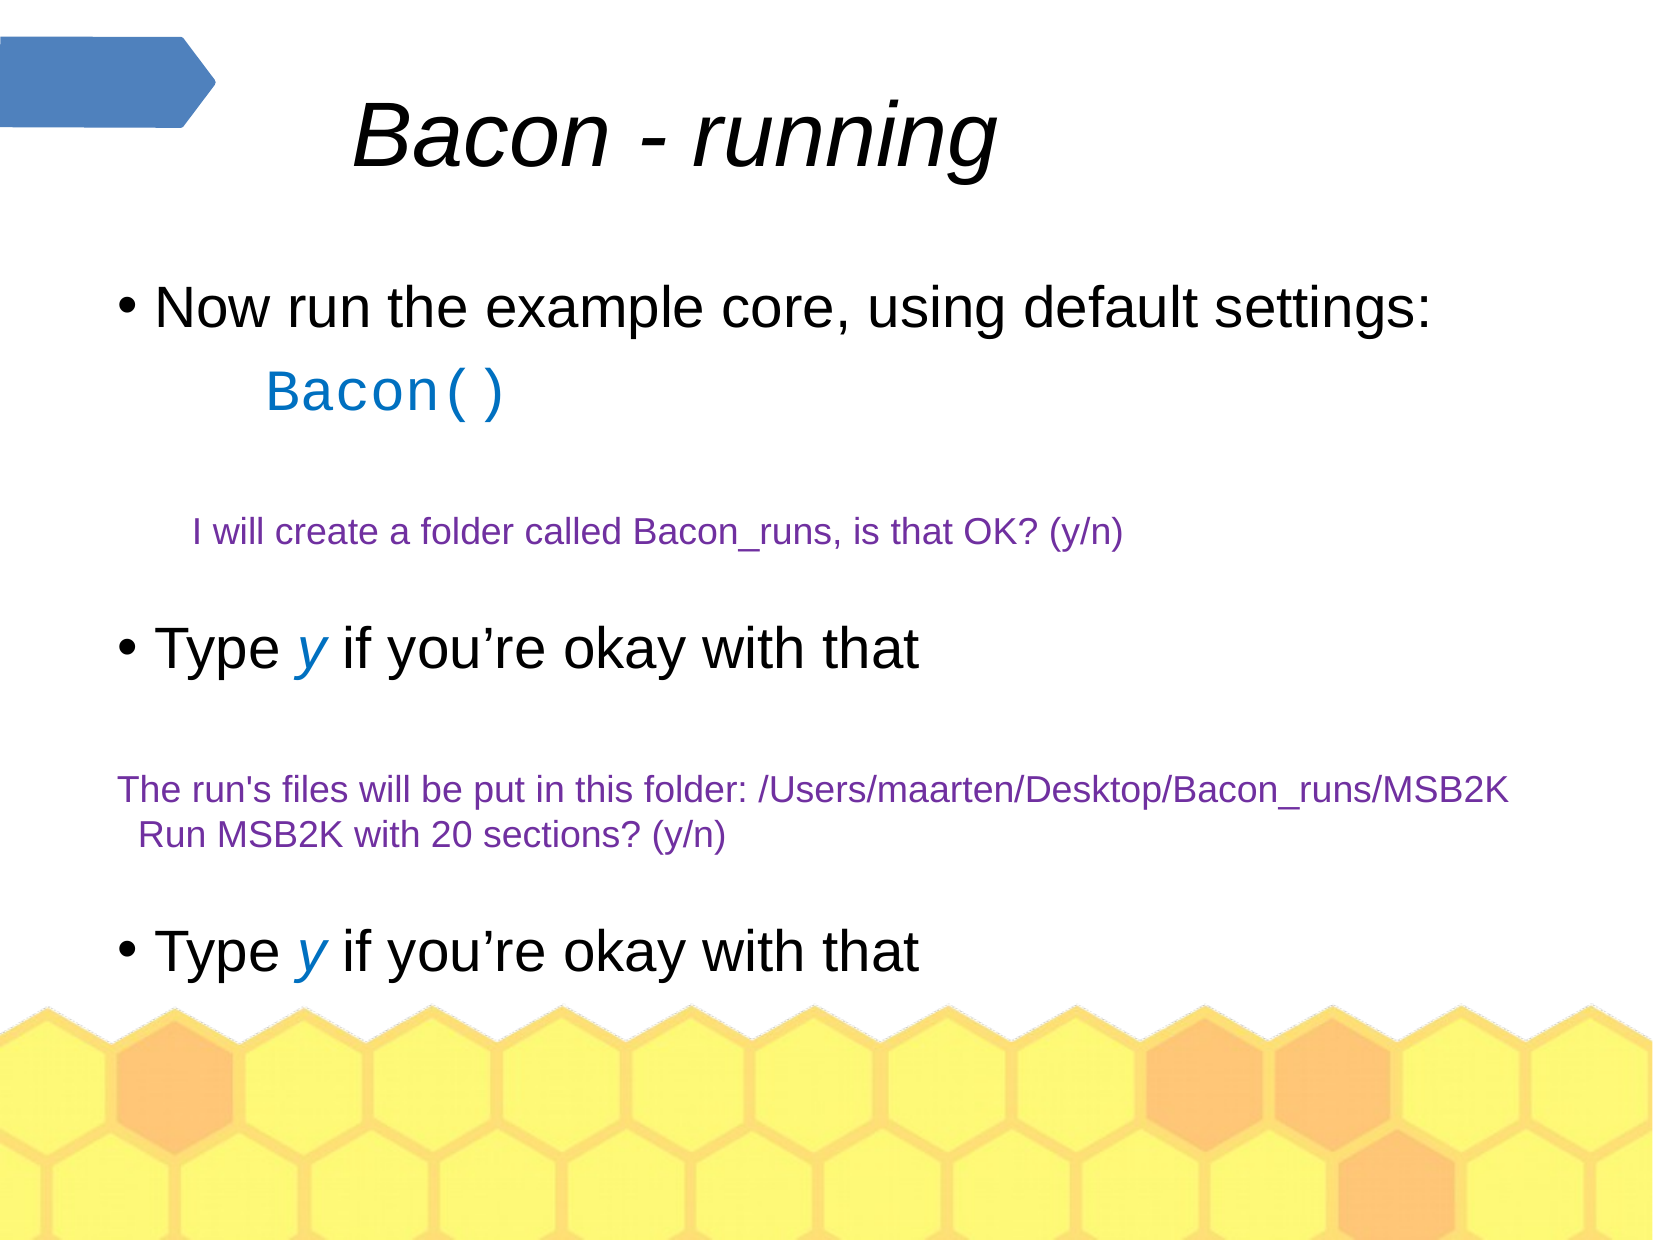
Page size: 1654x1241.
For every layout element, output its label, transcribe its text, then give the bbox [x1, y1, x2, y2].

text_box Bacon - running [351, 21, 1560, 253]
text_box Now run the example core, using default settings: Bacon() I will create a folder called Bacon_runs, is that OK? (y/n) Type y if you’re okay with that The run's files will be put in this folder: /Users/maarten/Desktop/Bacon_runs/MSB2K Run MSB2K with 20 sections? (y/n) Type y if you’re okay with that [116, 276, 1560, 960]
picture [0, 1001, 1653, 1240]
